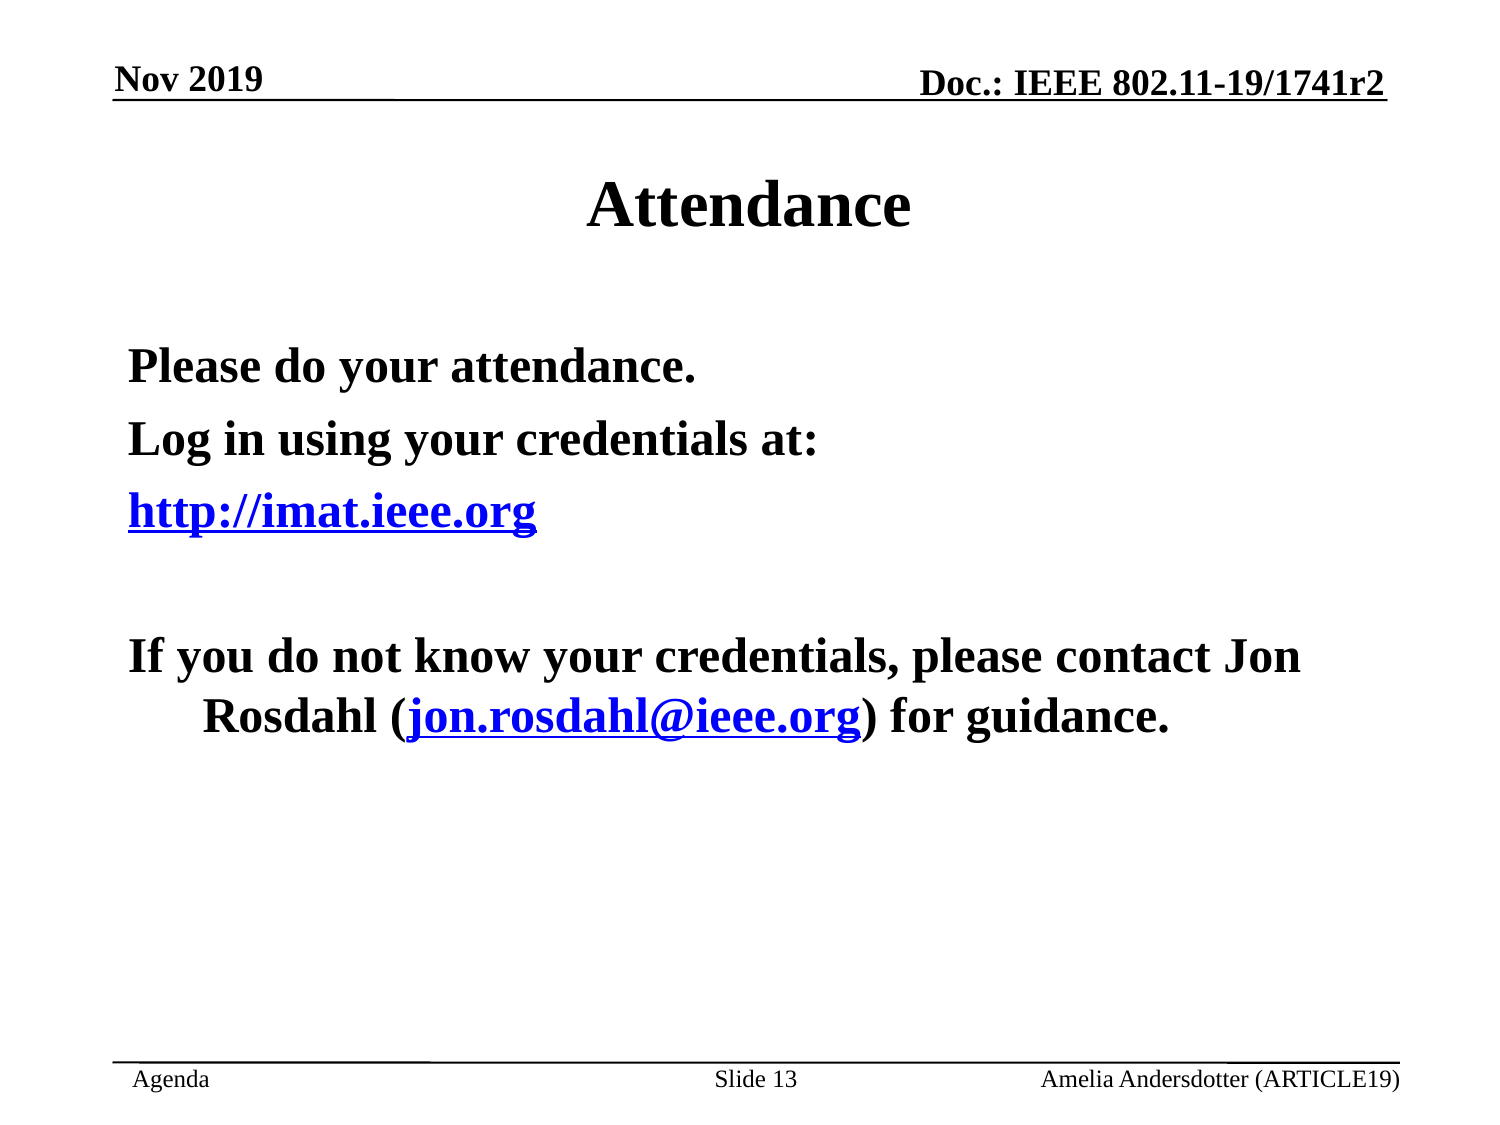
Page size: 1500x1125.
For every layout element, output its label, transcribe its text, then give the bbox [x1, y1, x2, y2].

text_box Attendance [112, 112, 1387, 287]
text_box Nov 2019 [114, 54, 422, 99]
text_box Please do your attendance. Log in using your credentials at: http://imat.ieee.org If you do not know your credentials, please contact Jon Rosdahl (jon.rosdahl@ieee.org) for guidance. [112, 324, 1387, 1000]
text_box Slide <number> [712, 1062, 799, 1122]
text_box Amelia Andersdotter (ARTICLE19) [878, 1062, 1401, 1092]
